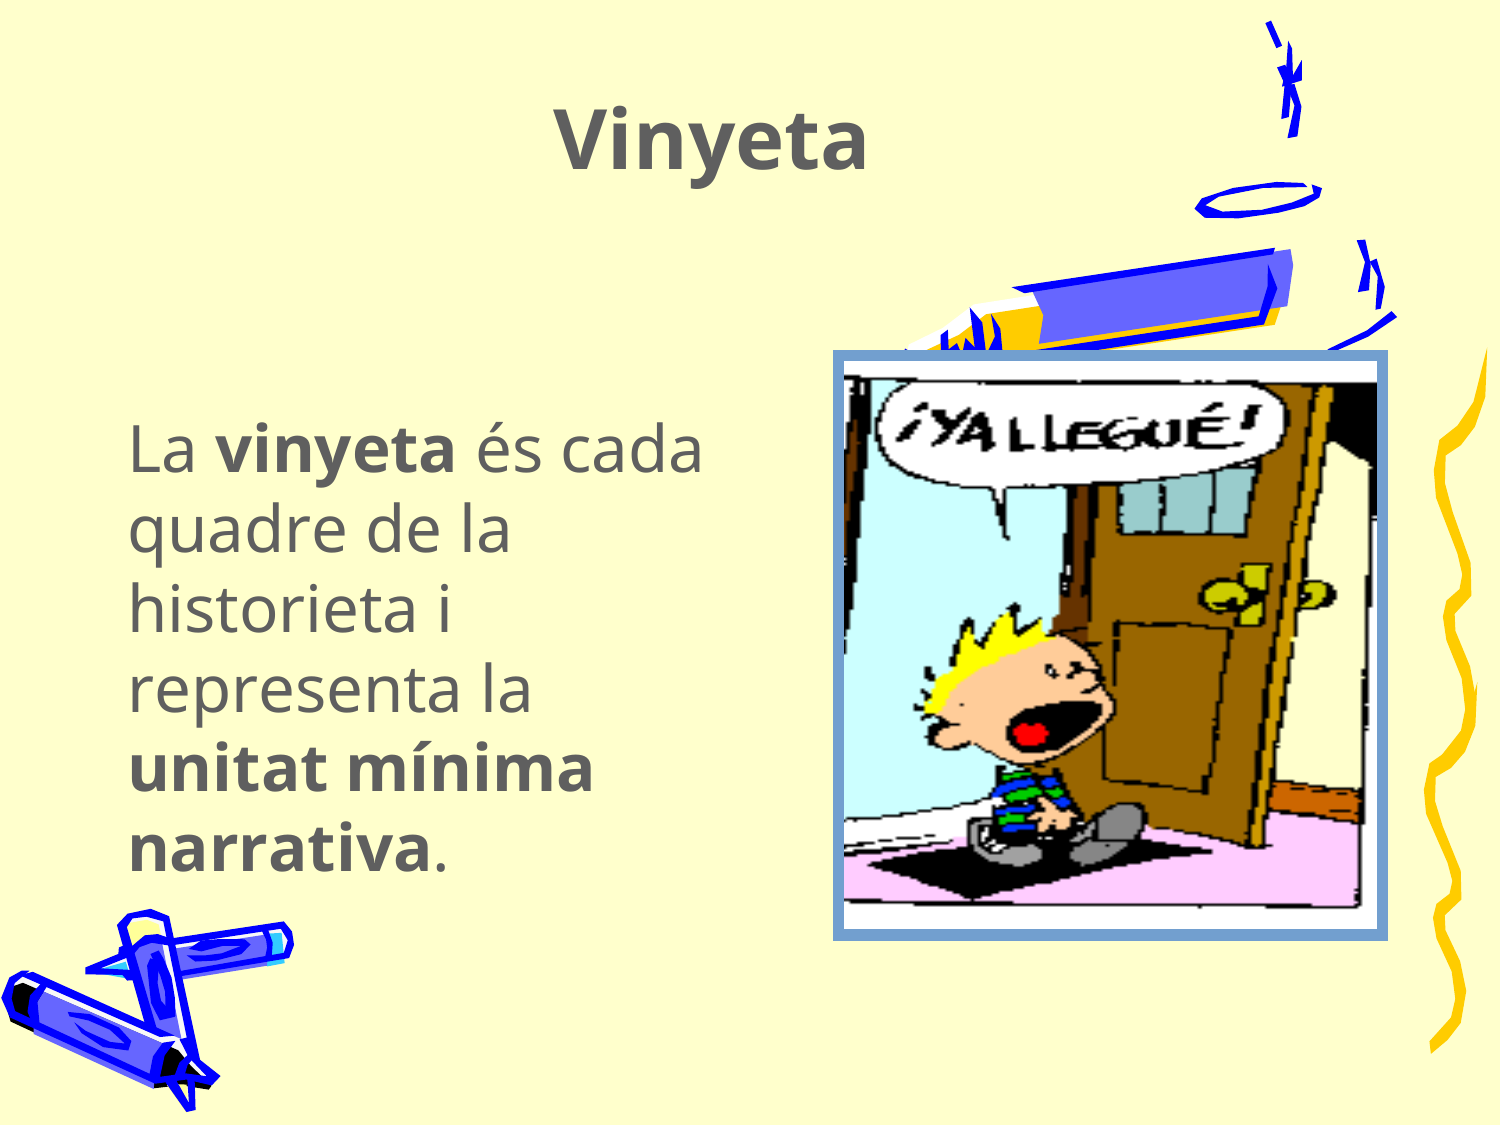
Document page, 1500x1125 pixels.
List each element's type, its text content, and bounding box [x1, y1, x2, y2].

picture [844, 361, 1377, 929]
text_box Vinyeta [350, 78, 1075, 213]
list La vinyeta és cada quadre de la historieta i representa la unitat mínima narrativa. [112, 299, 732, 901]
table_header [833, 350, 1388, 941]
